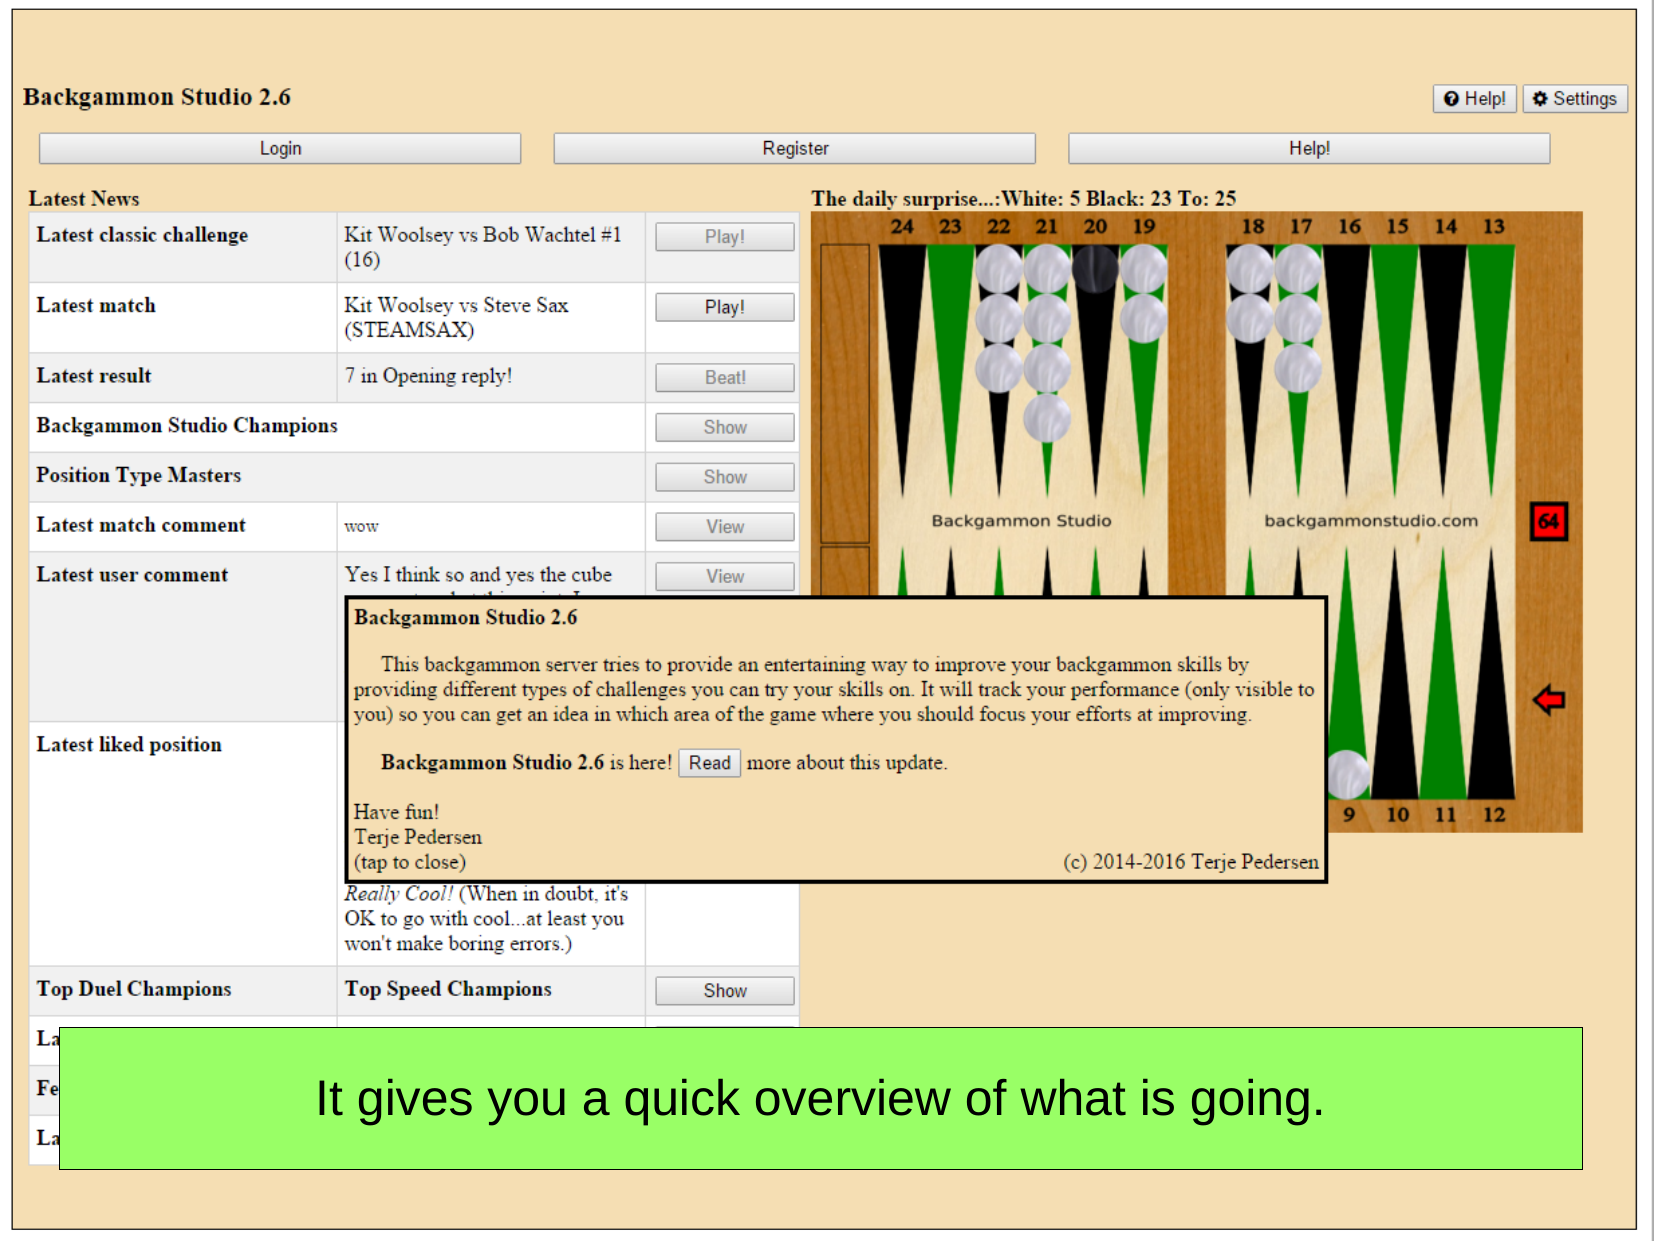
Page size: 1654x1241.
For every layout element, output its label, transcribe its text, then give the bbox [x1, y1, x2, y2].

picture [0, 0, 1654, 1241]
text_box It gives you a quick overview of what is going. [59, 1027, 1583, 1170]
